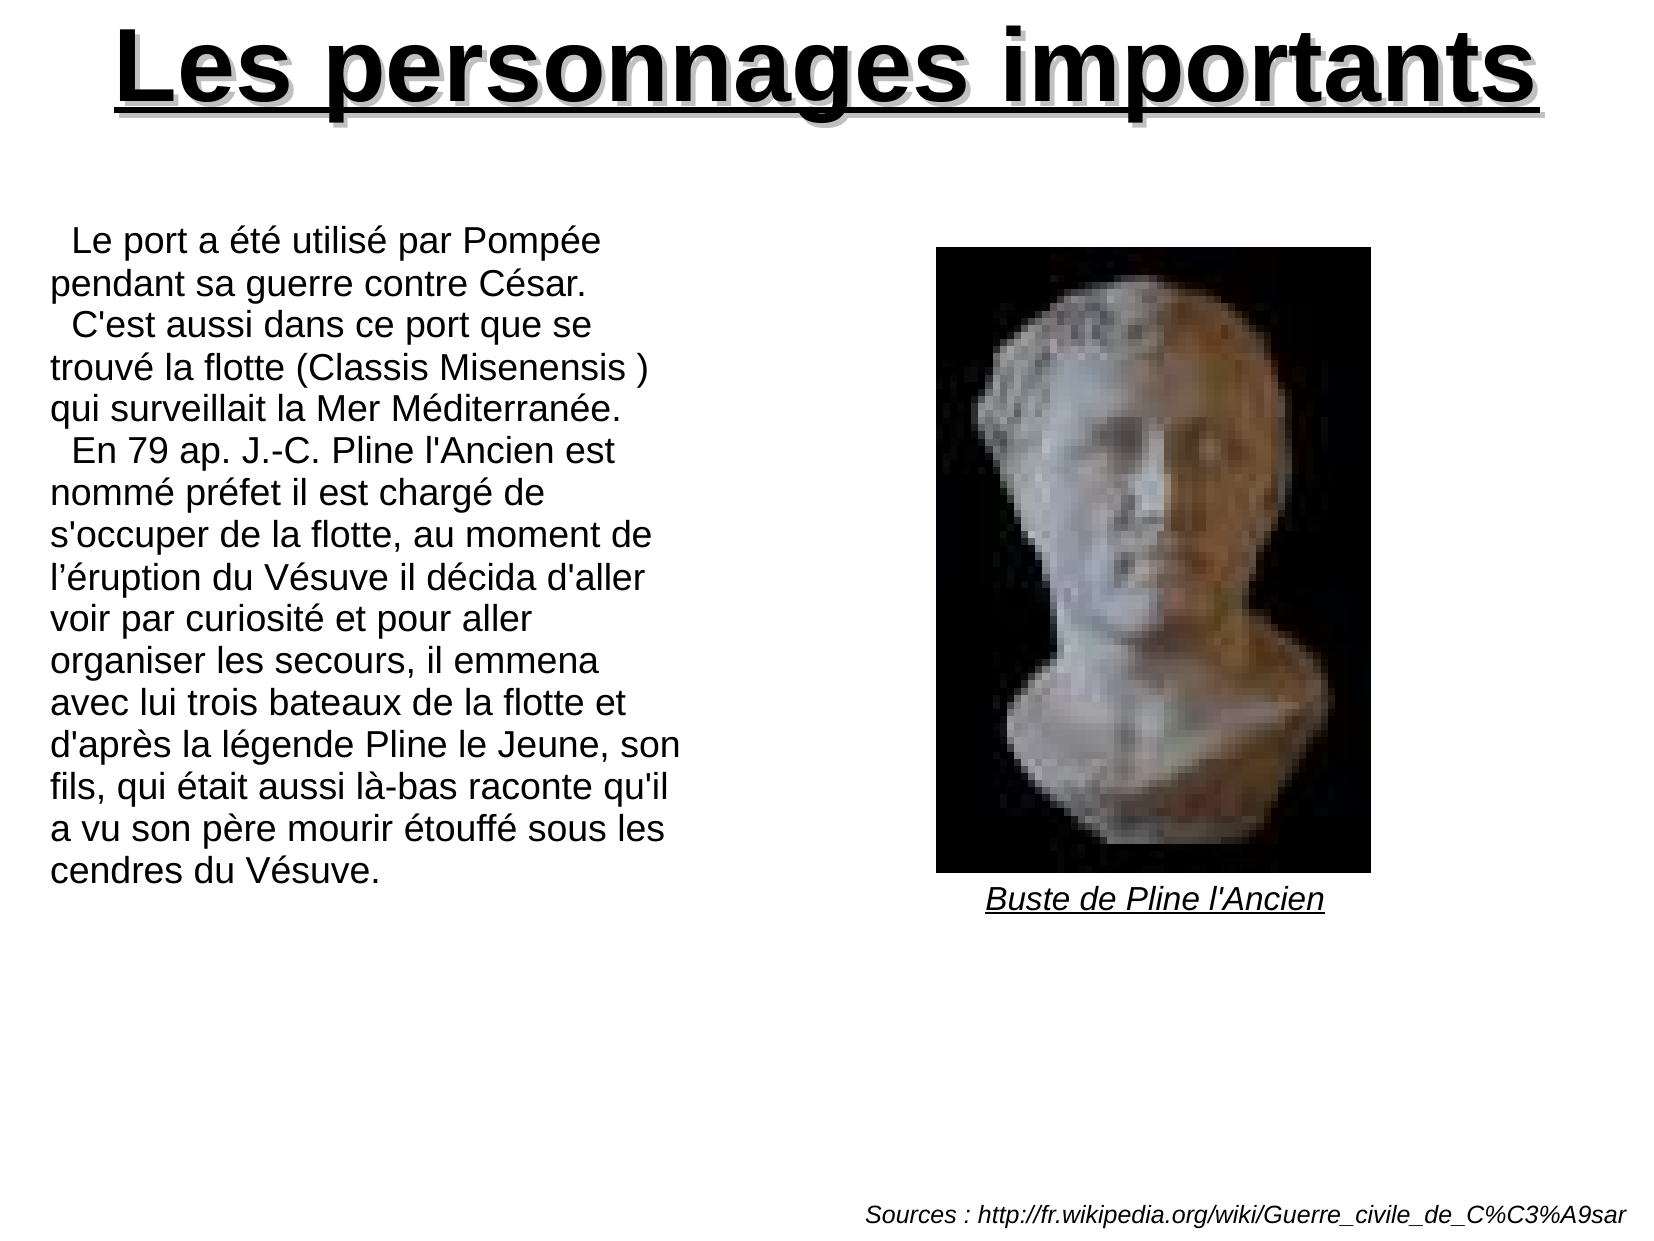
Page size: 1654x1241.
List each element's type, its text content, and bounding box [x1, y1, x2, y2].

text_box Buste de Pline l'Ancien [936, 872, 1374, 925]
text_box Le port a été utilisé par Pompée pendant sa guerre contre César. C'est aussi dans ce port que se trouvé la flotte (Classis Misenensis ) qui surveillait la Mer Méditerranée. En 79 ap. J.-C. Pline l'Ancien est nommé préfet il est chargé de s'occuper de la flotte, au moment de l’éruption du Vésuve il décida d'aller voir par curiosité et pour aller organiser les secours, il emmena avec lui trois bateaux de la flotte et d'après la légende Pline le Jeune, son fils, qui était aussi là-bas raconte qu'il a vu son père mourir étouffé sous les cendres du Vésuve. [35, 212, 697, 900]
text_box Les personnages importants [0, 0, 1654, 132]
text_box Sources : http://fr.wikipedia.org/wiki/Guerre_civile_de_C%C3%A9sar [850, 1192, 1654, 1236]
picture [936, 247, 1371, 872]
